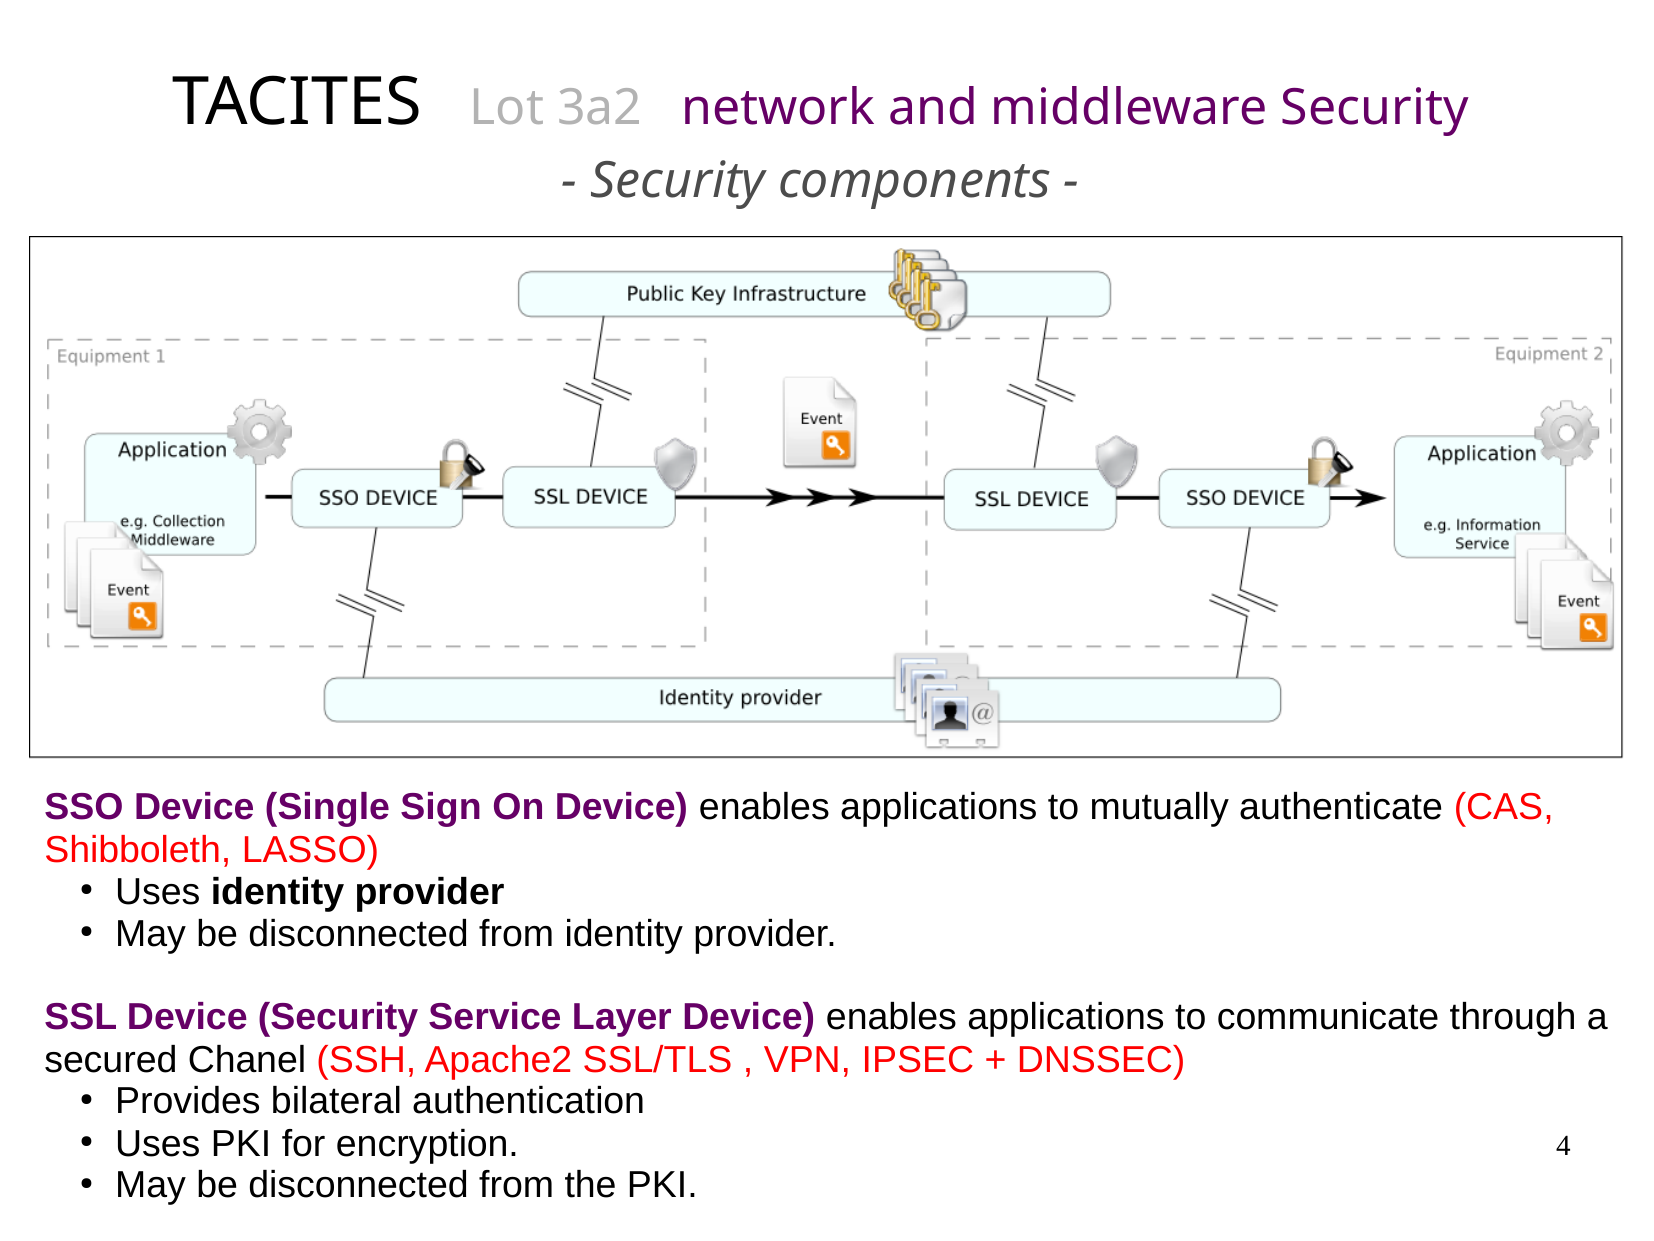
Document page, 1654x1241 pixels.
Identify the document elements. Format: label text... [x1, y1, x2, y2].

picture [29, 236, 1625, 759]
title TACITES Lot 3a2 network and middleware Security - Security components - [76, 27, 1566, 239]
text_box SSO Device (Single Sign On Device) enables applications to mutually authenticate (CAS, Shibboleth, LASSO) Uses identity provider May be disconnected from identity provider. SSL Device (Security Service Layer Device) enables applications to communicate through a secured Chanel (SSH, Apache2 SSL/TLS , VPN, IPSEC + DNSSEC) Provides bilateral authentication Uses PKI for encryption. May be disconnected from the PKI. [29, 778, 1625, 1241]
